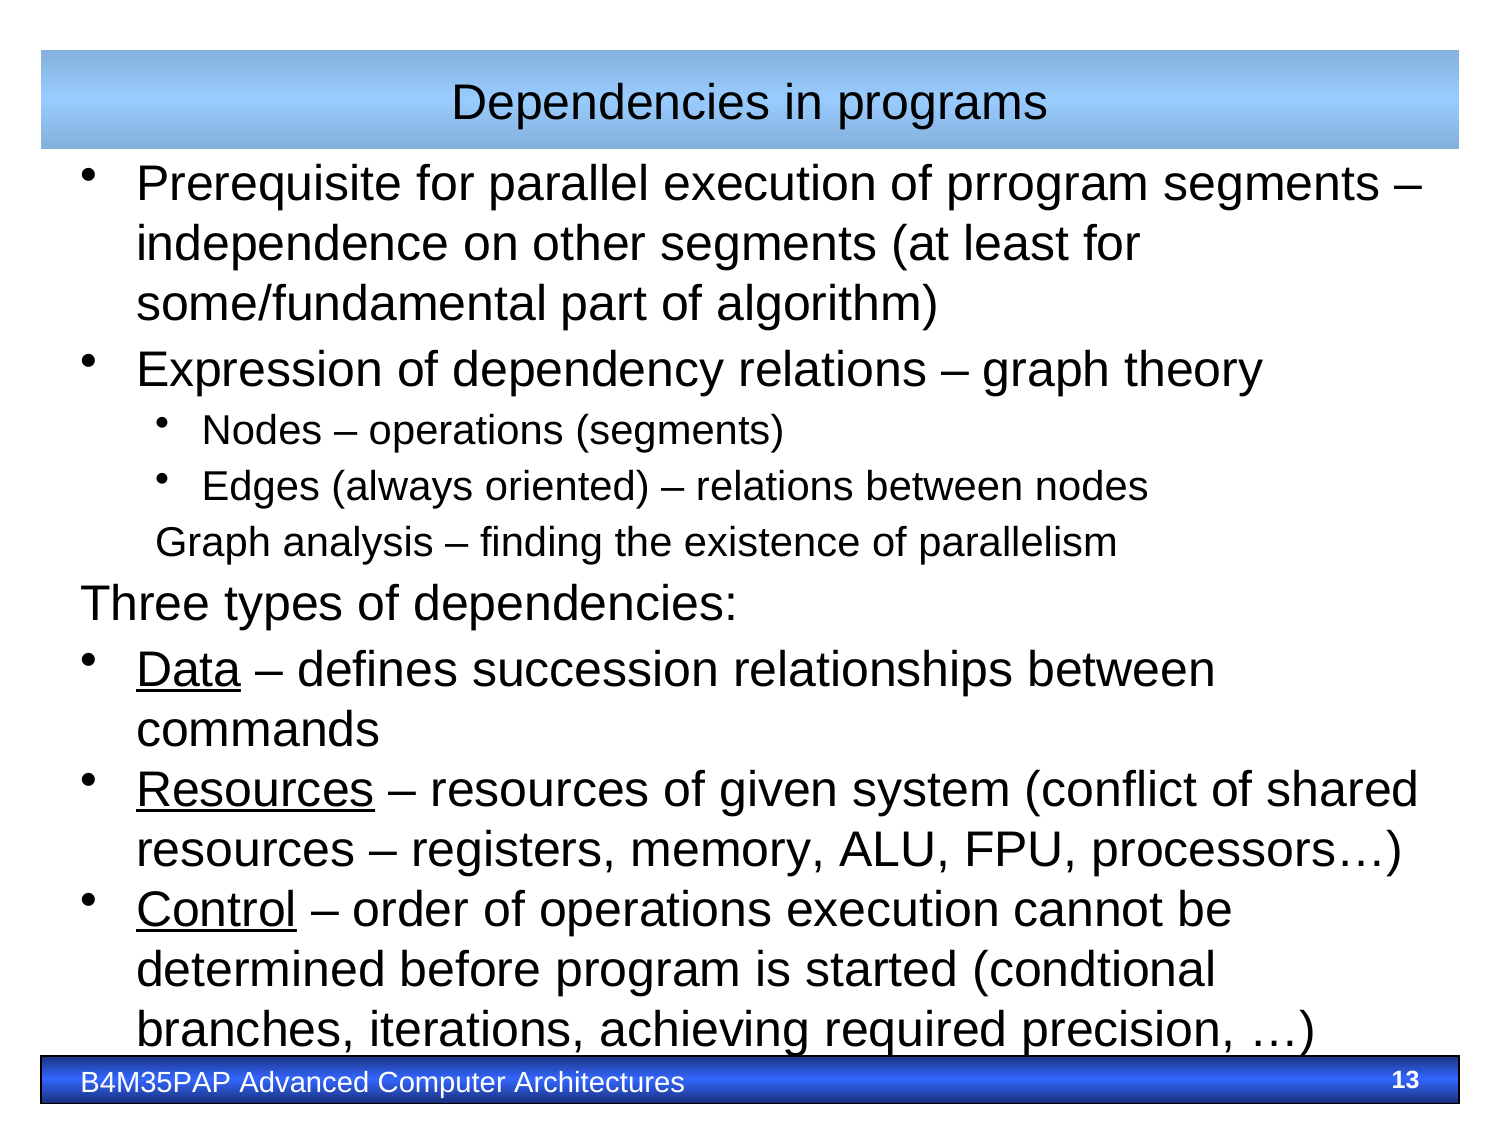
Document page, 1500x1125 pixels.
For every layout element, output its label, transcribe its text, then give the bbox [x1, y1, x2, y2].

title Dependencies in programs [41, 50, 1459, 149]
list Prerequisite for parallel execution of prrogram segments – independence on other segments (at least for some/fundamental part of algorithm) Expression of dependency relations – graph theory Nodes – operations (segments) Edges (always oriented) – relations between nodes Graph analysis – finding the existence of parallelism Three types of dependencies: Data – defines succession relationships between commands Resources – resources of given system (conflict of shared resources – registers, memory, ALU, FPU, processors…) Control – order of operations execution cannot be determined before program is started (condtional branches, iterations, achieving required precision, …) [64, 143, 1462, 970]
